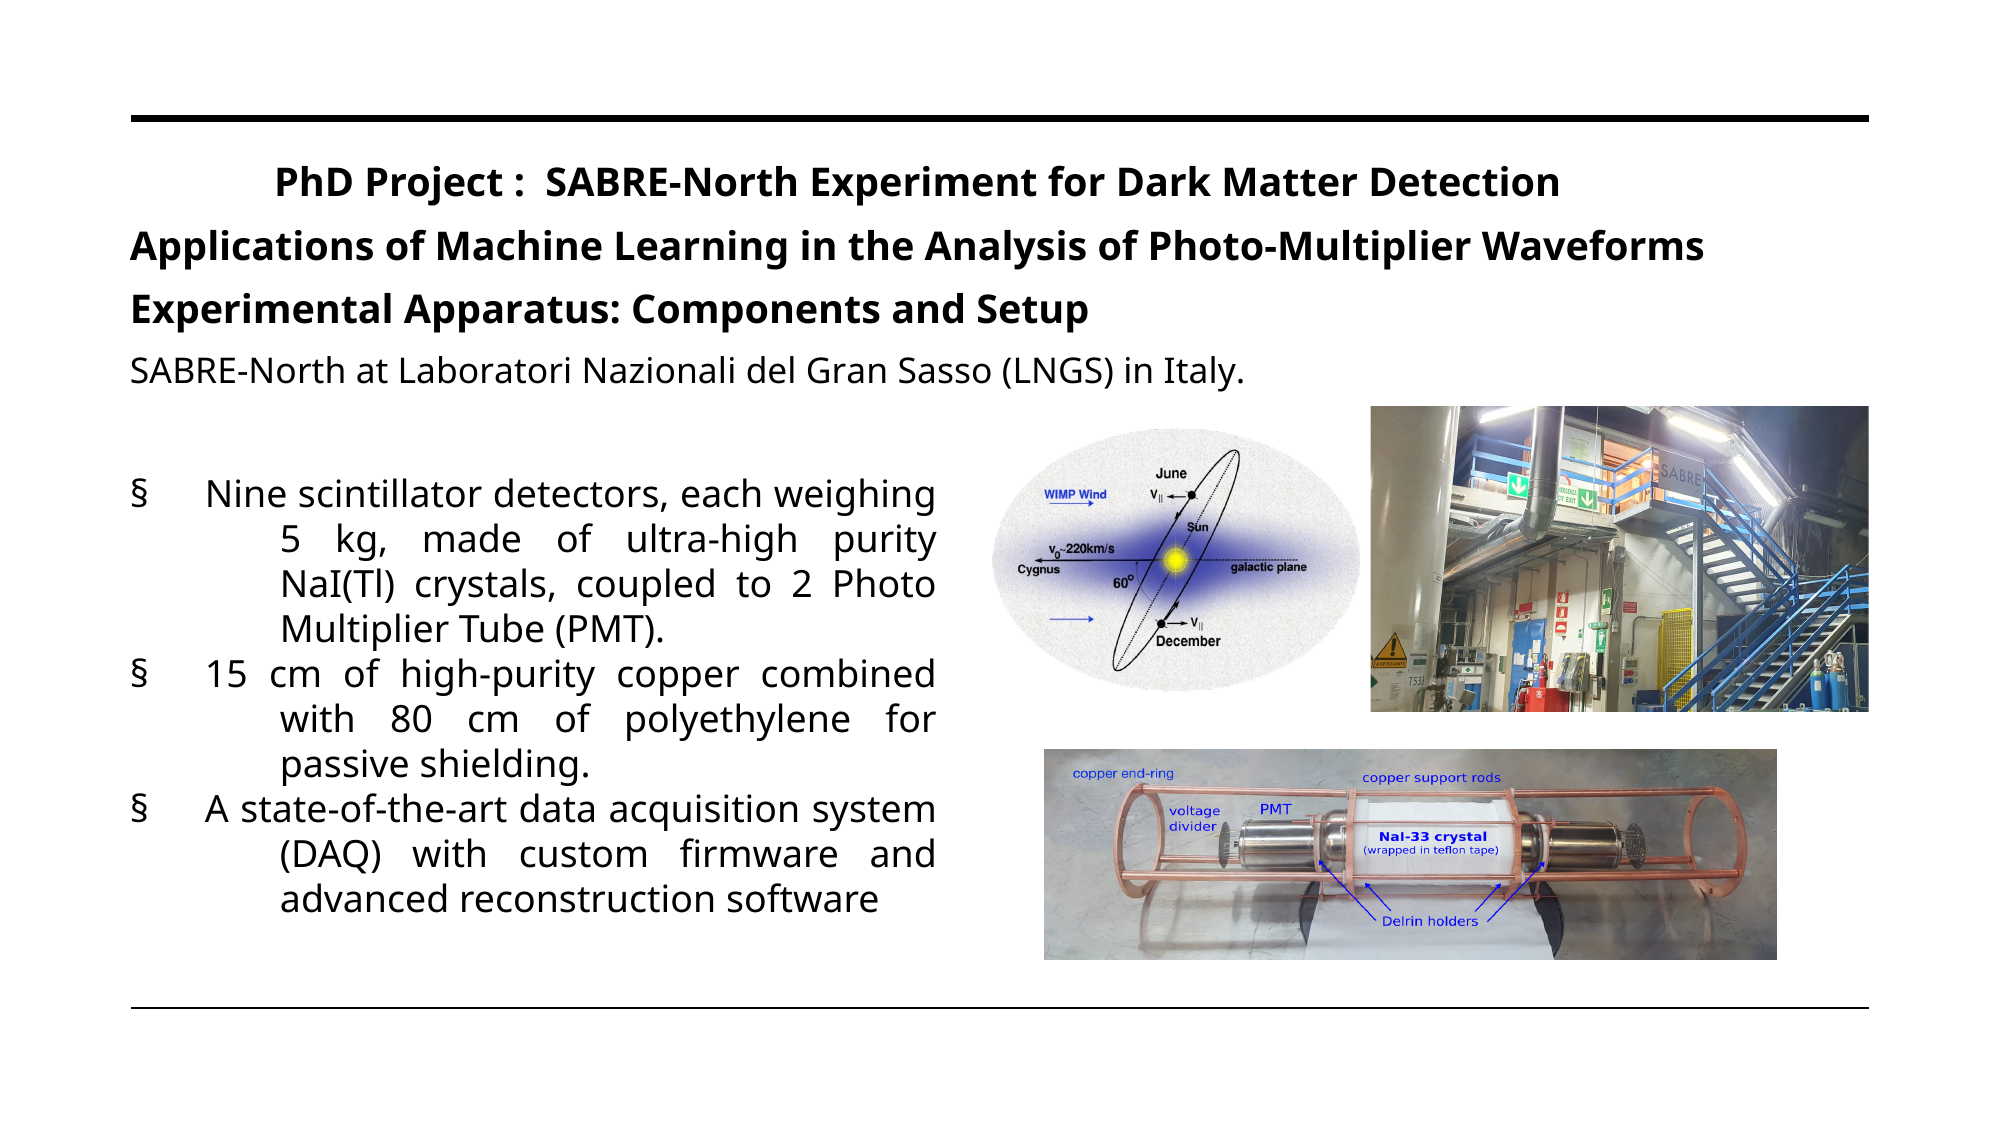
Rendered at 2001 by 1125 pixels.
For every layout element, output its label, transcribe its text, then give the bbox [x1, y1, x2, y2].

picture [1044, 750, 1777, 960]
text_box Nine scintillator detectors, each weighing 5 kg, made of ultra-high purity NaI(Tl) crystals, coupled to 2 Photo Multiplier Tube (PMT). 15 cm of high-purity copper combined with 80 cm of polyethylene for passive shielding. A state-of-the-art data acquisition system (DAQ) with custom firmware and advanced reconstruction software [114, 462, 953, 978]
picture [991, 427, 1362, 693]
list PhD Project : SABRE-North Experiment for Dark Matter Detection Applications of Machine Learning in the Analysis of Photo-Multiplier Waveforms Experimental Apparatus: Components and Setup SABRE-North at Laboratori Nazionali del Gran Sasso (LNGS) in Italy. [114, 155, 1869, 979]
picture [1370, 406, 1869, 712]
